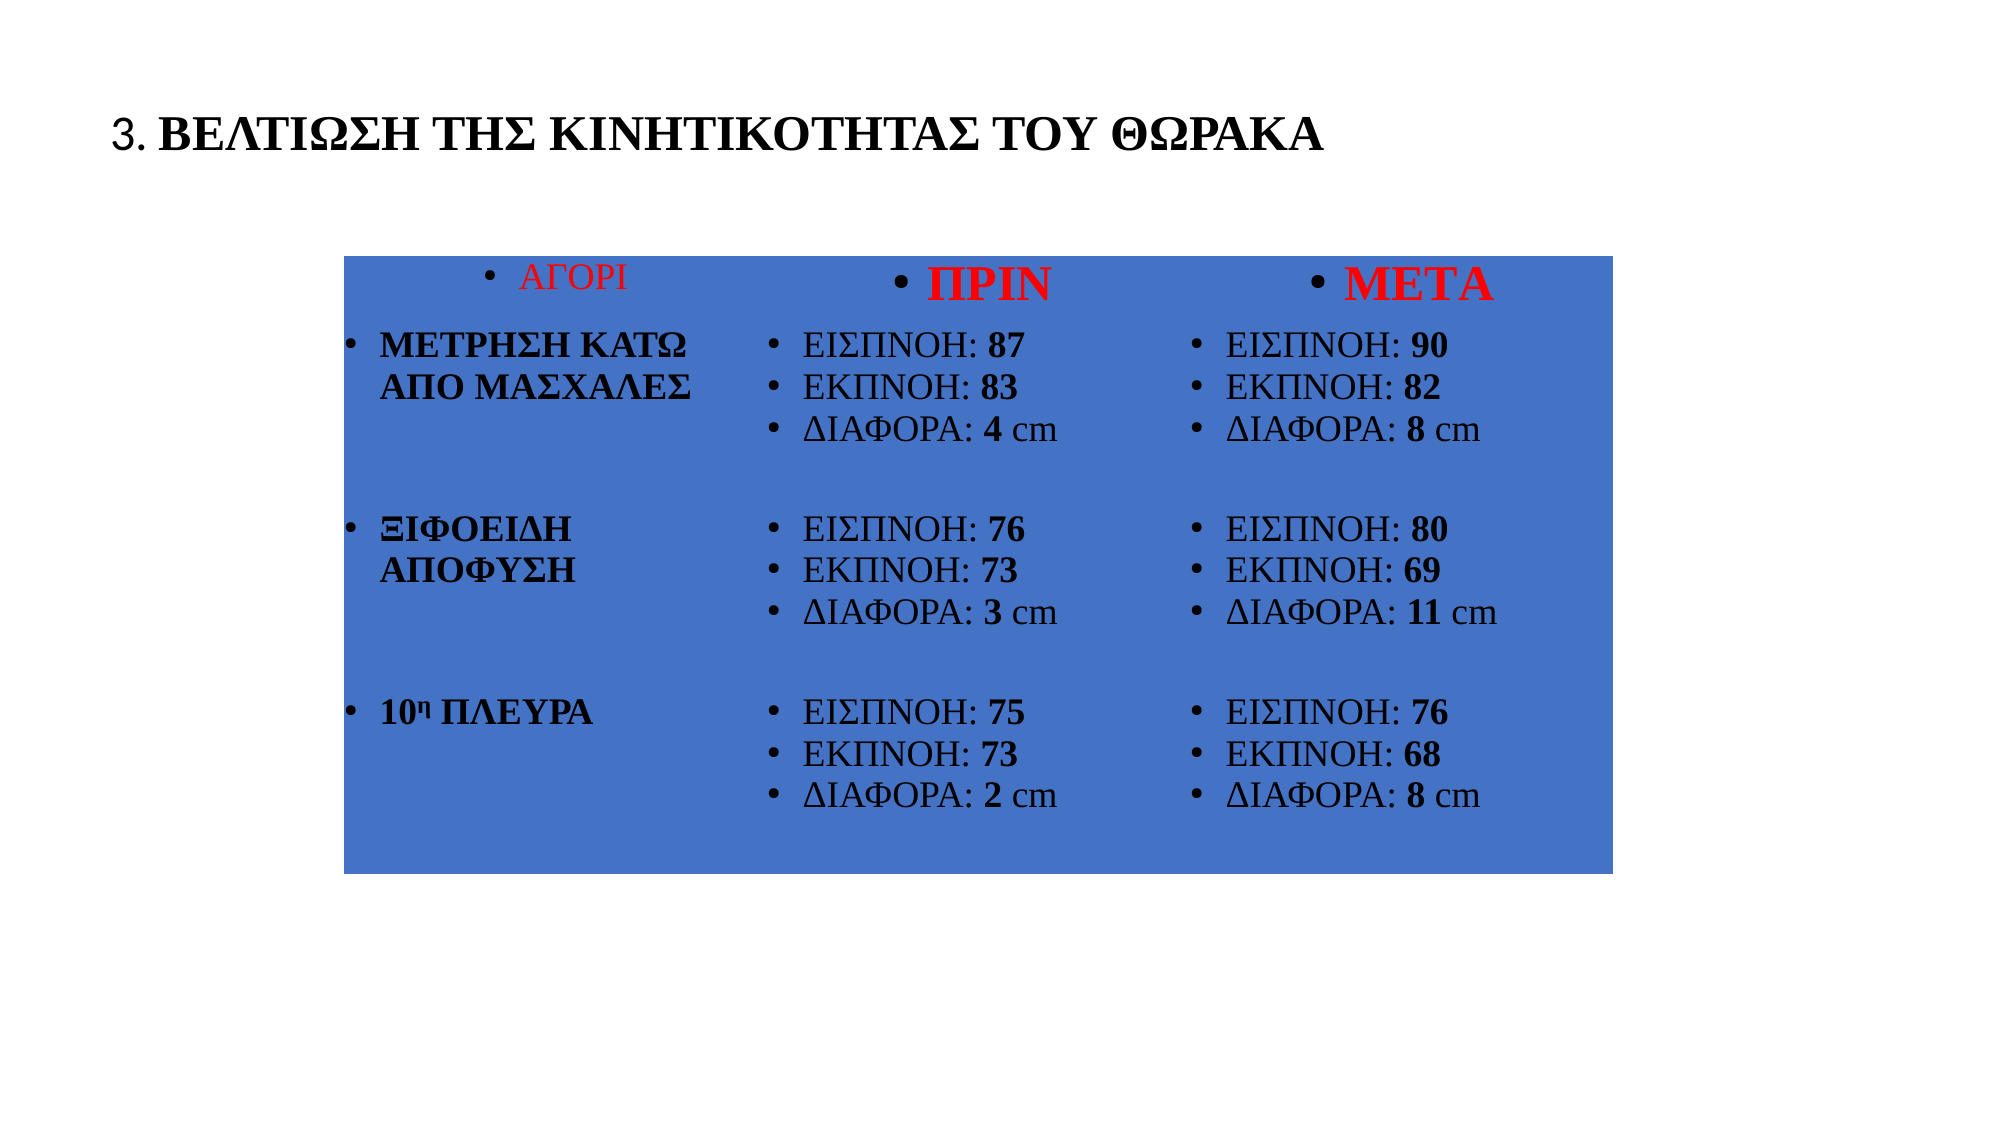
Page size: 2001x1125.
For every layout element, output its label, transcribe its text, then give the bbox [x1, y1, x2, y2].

table_header ΜΕΤΑ [1190, 256, 1613, 325]
table_cell 10η ΠΛΕΥΡΑ [344, 691, 767, 874]
table_cell ΕΙΣΠΝΟΗ: 75 ΕΚΠΝΟΗ: 73 ΔΙΑΦΟΡΑ: 2 cm [767, 691, 1190, 874]
table_cell ΕΙΣΠΝΟΗ: 90 ΕΚΠΝΟΗ: 82 ΔΙΑΦΟΡΑ: 8 cm [1190, 325, 1613, 508]
table_cell ΕΙΣΠΝΟΗ: 76 ΕΚΠΝΟΗ: 73 ΔΙΑΦΟΡΑ: 3 cm [767, 508, 1190, 691]
table_cell ΜΕΤΡΗΣΗ ΚΑΤΩ ΑΠΟ ΜΑΣΧΑΛΕΣ [344, 325, 767, 508]
list 3. ΒΕΛΤΙΩΣΗ ΤΗΣ ΚΙΝΗΤΙΚΟΤΗΤΑΣ ΤΟΥ ΘΩΡΑΚΑ [94, 99, 1863, 1066]
table_cell ΕΙΣΠΝΟΗ: 80 ΕΚΠΝΟΗ: 69 ΔΙΑΦΟΡΑ: 11 cm [1190, 508, 1613, 691]
table_header ΑΓΟΡΙ [344, 256, 767, 325]
table_cell ΕΙΣΠΝΟΗ: 87 ΕΚΠΝΟΗ: 83 ΔΙΑΦΟΡΑ: 4 cm [767, 325, 1190, 508]
table_cell ΞΙΦΟΕΙΔΗ ΑΠΟΦΥΣΗ [344, 508, 767, 691]
table_header ΠΡΙΝ [767, 256, 1190, 325]
table_cell ΕΙΣΠΝΟΗ: 76 ΕΚΠΝΟΗ: 68 ΔΙΑΦΟΡΑ: 8 cm [1190, 691, 1613, 874]
